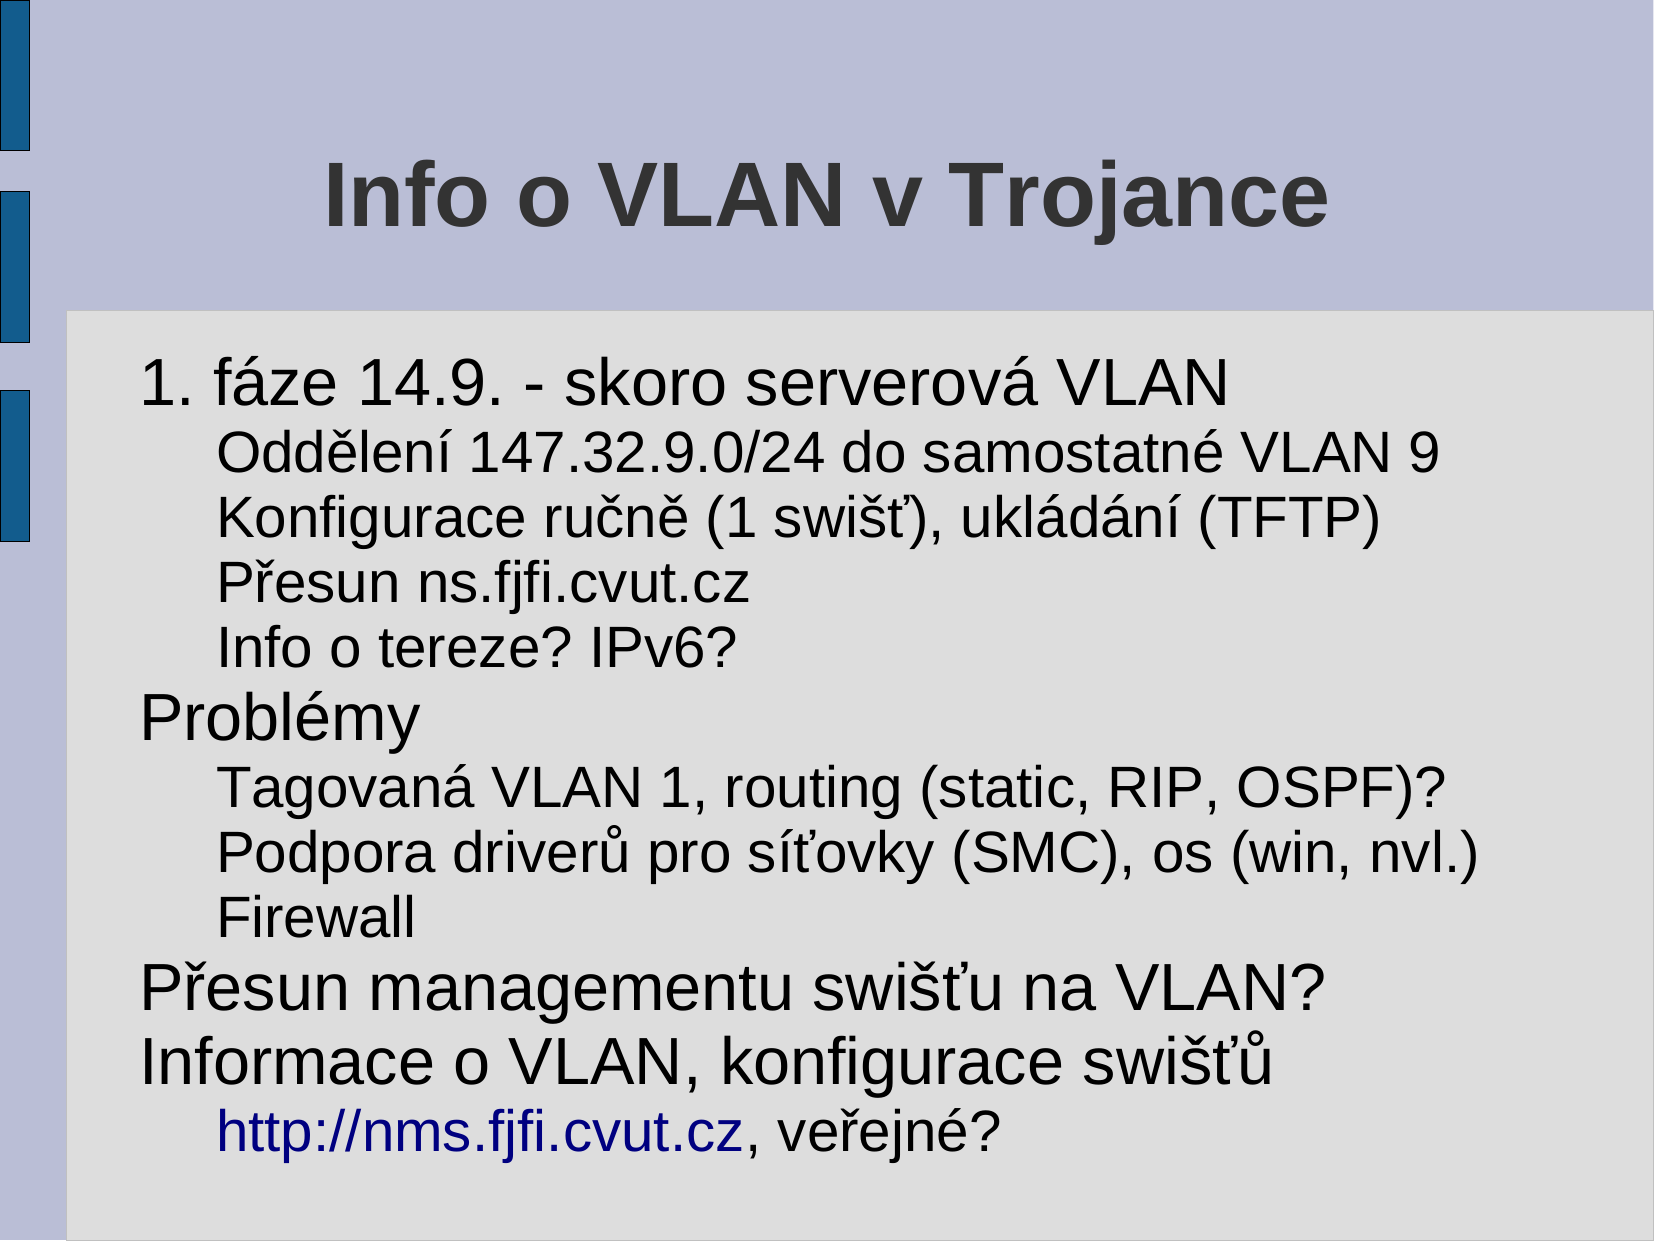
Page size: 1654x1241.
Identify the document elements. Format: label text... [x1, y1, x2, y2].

title Info o VLAN v Trojance [121, 91, 1534, 299]
list 1. fáze 14.9. - skoro serverová VLAN Oddělení 147.32.9.0/24 do samostatné VLAN 9 Konfigurace ručně (1 swišť), ukládání (TFTP) Přesun ns.fjfi.cvut.cz Info o tereze? IPv6? Problémy Tagovaná VLAN 1, routing (static, RIP, OSPF)? Podpora driverů pro síťovky (SMC), os (win, nvl.) Firewall Přesun managementu swišťu na VLAN? Informace o VLAN, konfigurace swišťů http://nms.fjfi.cvut.cz, veřejné? [121, 344, 1534, 1232]
